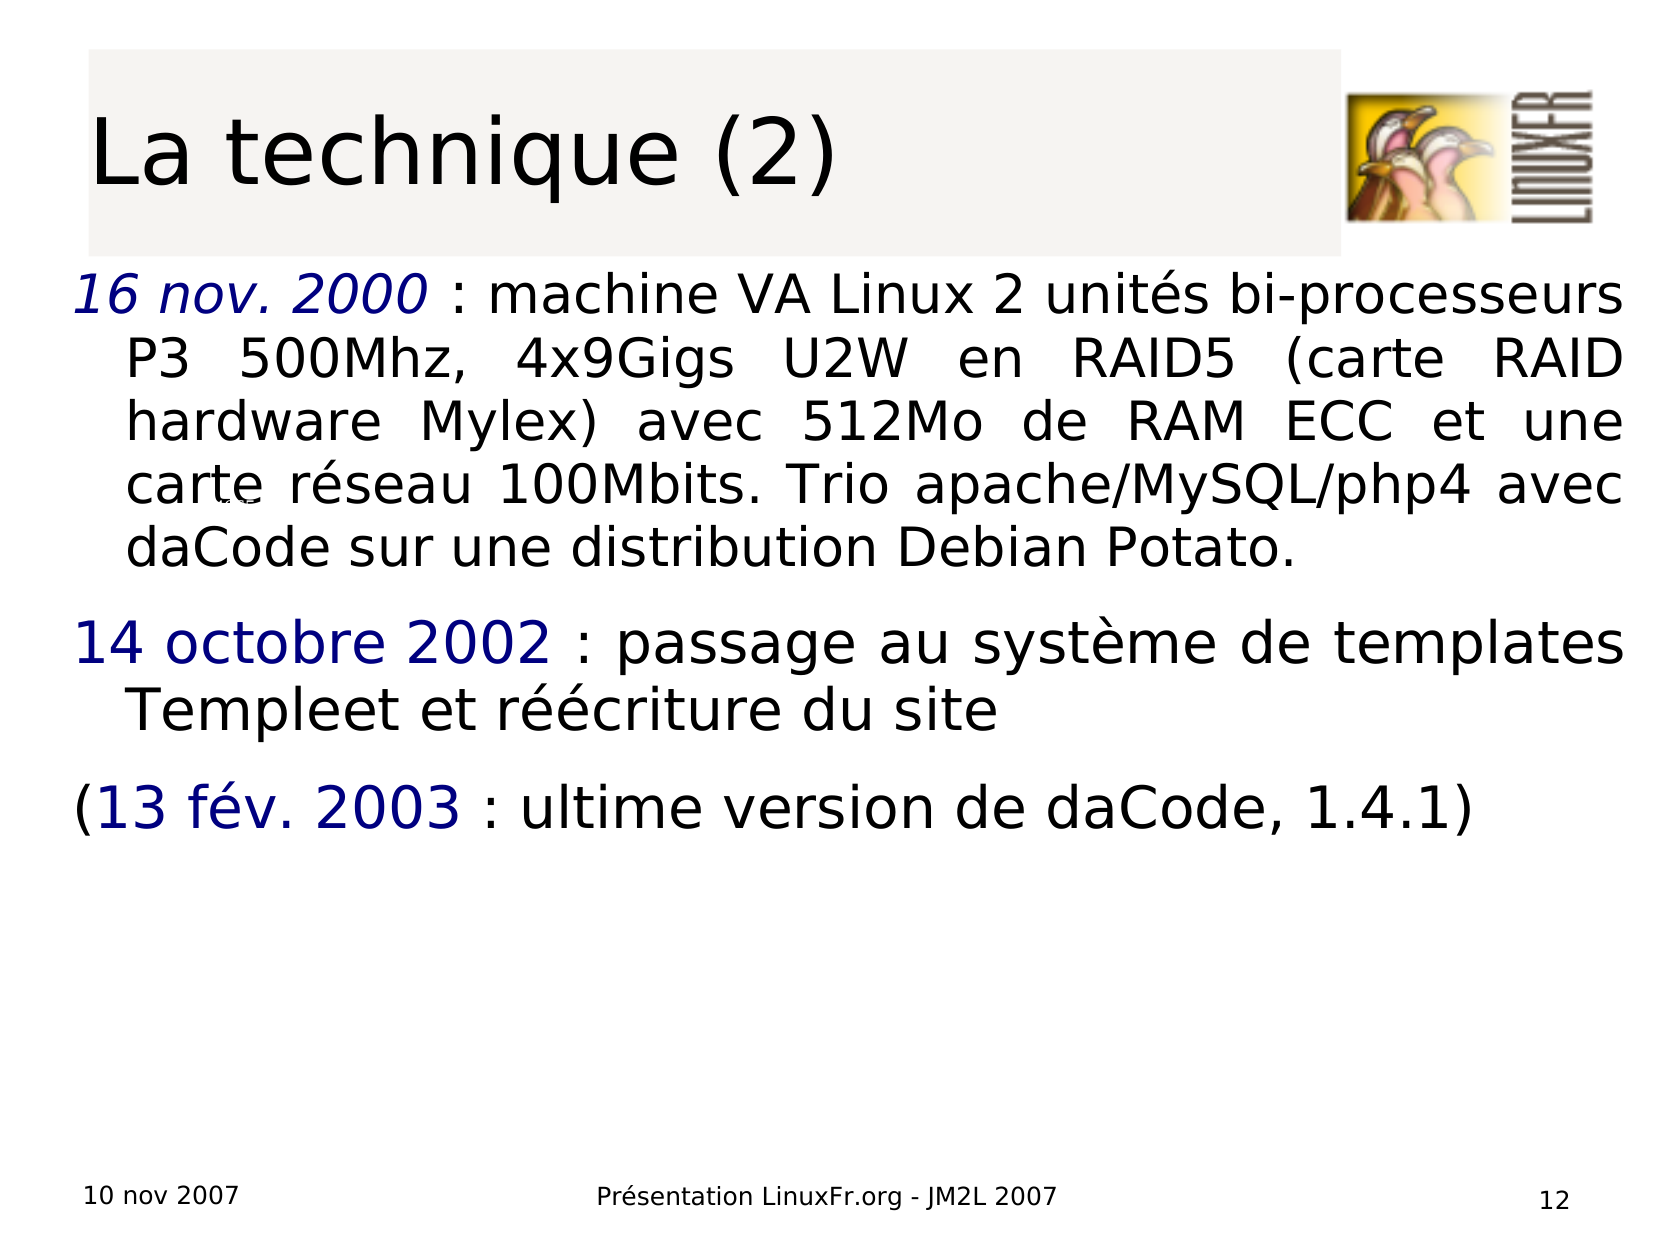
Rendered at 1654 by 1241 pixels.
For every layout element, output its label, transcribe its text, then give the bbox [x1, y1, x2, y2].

list 16 nov. 2000 : machine VA Linux 2 unités bi-processeurs P3 500Mhz, 4x9Gigs U2W en RAID5 (carte RAID hardware Mylex) avec 512Mo de RAM ECC et une carte réseau 100Mbits. Trio apache/MySQL/php4 avec daCode sur une distribution Debian Potato. 14 octobre 2002 : passage au système de templates Templeet et réécriture du site (13 fév. 2003 : ultime version de daCode, 1.4.1) [54, 259, 1628, 1103]
text_box 4665 [213, 495, 266, 525]
picture [1342, 88, 1601, 229]
title La technique (2) [88, 49, 1342, 257]
